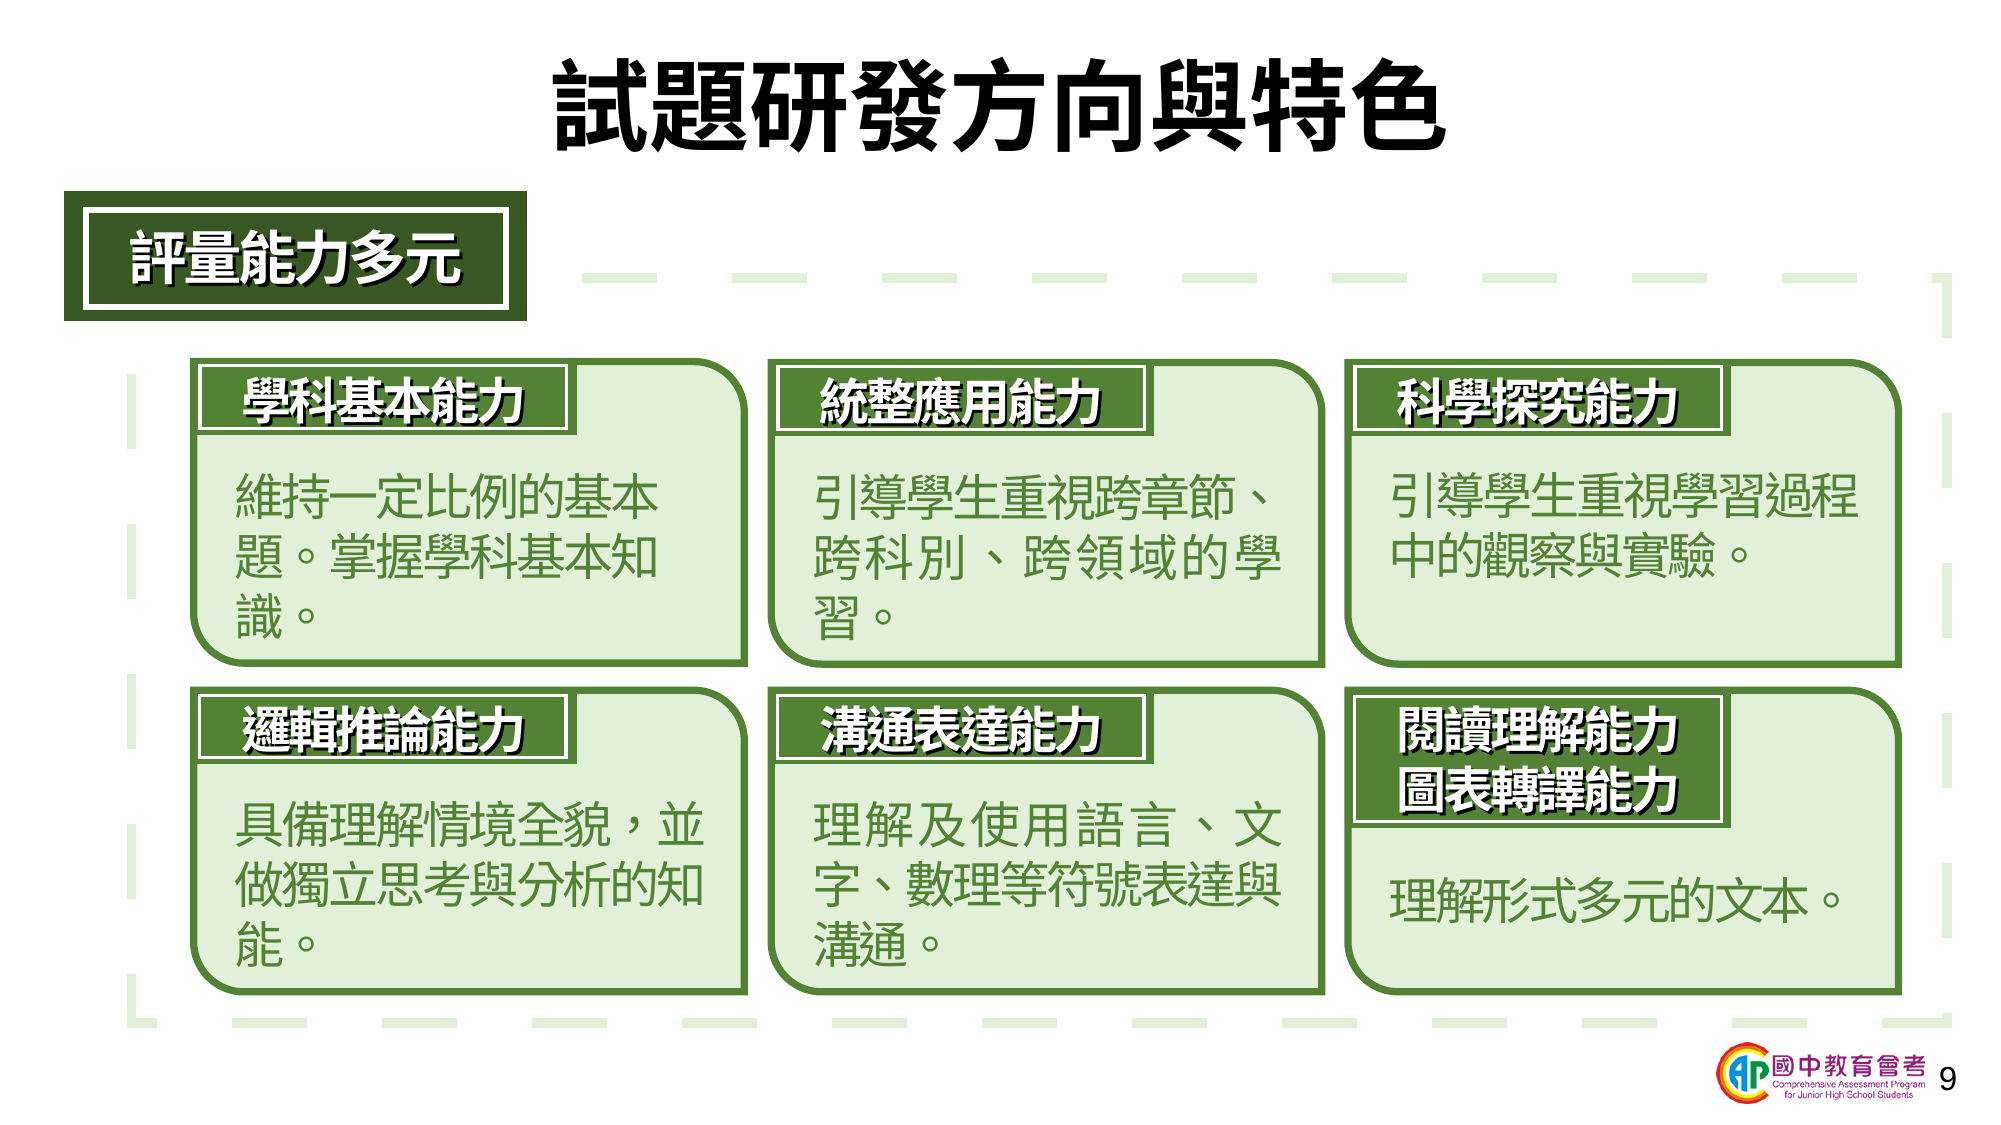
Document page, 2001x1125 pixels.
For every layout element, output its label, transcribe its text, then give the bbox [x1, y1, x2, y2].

text_box 評量能力多元 [89, 213, 503, 304]
text_box [193, 361, 745, 664]
text_box 評量能力多元 [65, 192, 526, 320]
text_box [1923, 1047, 2000, 1108]
text_box 統整應用能力 [771, 363, 1152, 434]
text_box 溝通表達能力 [771, 691, 1152, 762]
text_box 理解及使用語言、文字、數理等符號表達與溝通。 [798, 784, 1297, 984]
text_box 維持一定比例的基本題。掌握學科基本知識。 [221, 455, 719, 655]
title 試題研發方向與特色 [137, 2, 1863, 220]
text_box [771, 690, 1322, 992]
text_box 引導學生重視跨章節、跨科別、跨領域的學習。 [798, 456, 1297, 656]
text_box 學科基本能力 [194, 362, 575, 433]
text_box [1347, 362, 1899, 665]
text_box [1347, 690, 1899, 992]
text_box 閱讀理解能力 圖表轉譯能力 [1348, 691, 1729, 826]
text_box 引導學生重視學習過程中的觀察與實驗。 [1375, 457, 1873, 591]
text_box 邏輯推論能力 [194, 691, 575, 762]
text_box [193, 690, 745, 992]
text_box 具備理解情境全貌，並做獨立思考與分析的知能。 [221, 784, 719, 984]
text_box 理解形式多元的文本。 [1375, 848, 1873, 951]
text_box 科學探究能力 [1348, 363, 1729, 434]
text_box [771, 362, 1322, 665]
